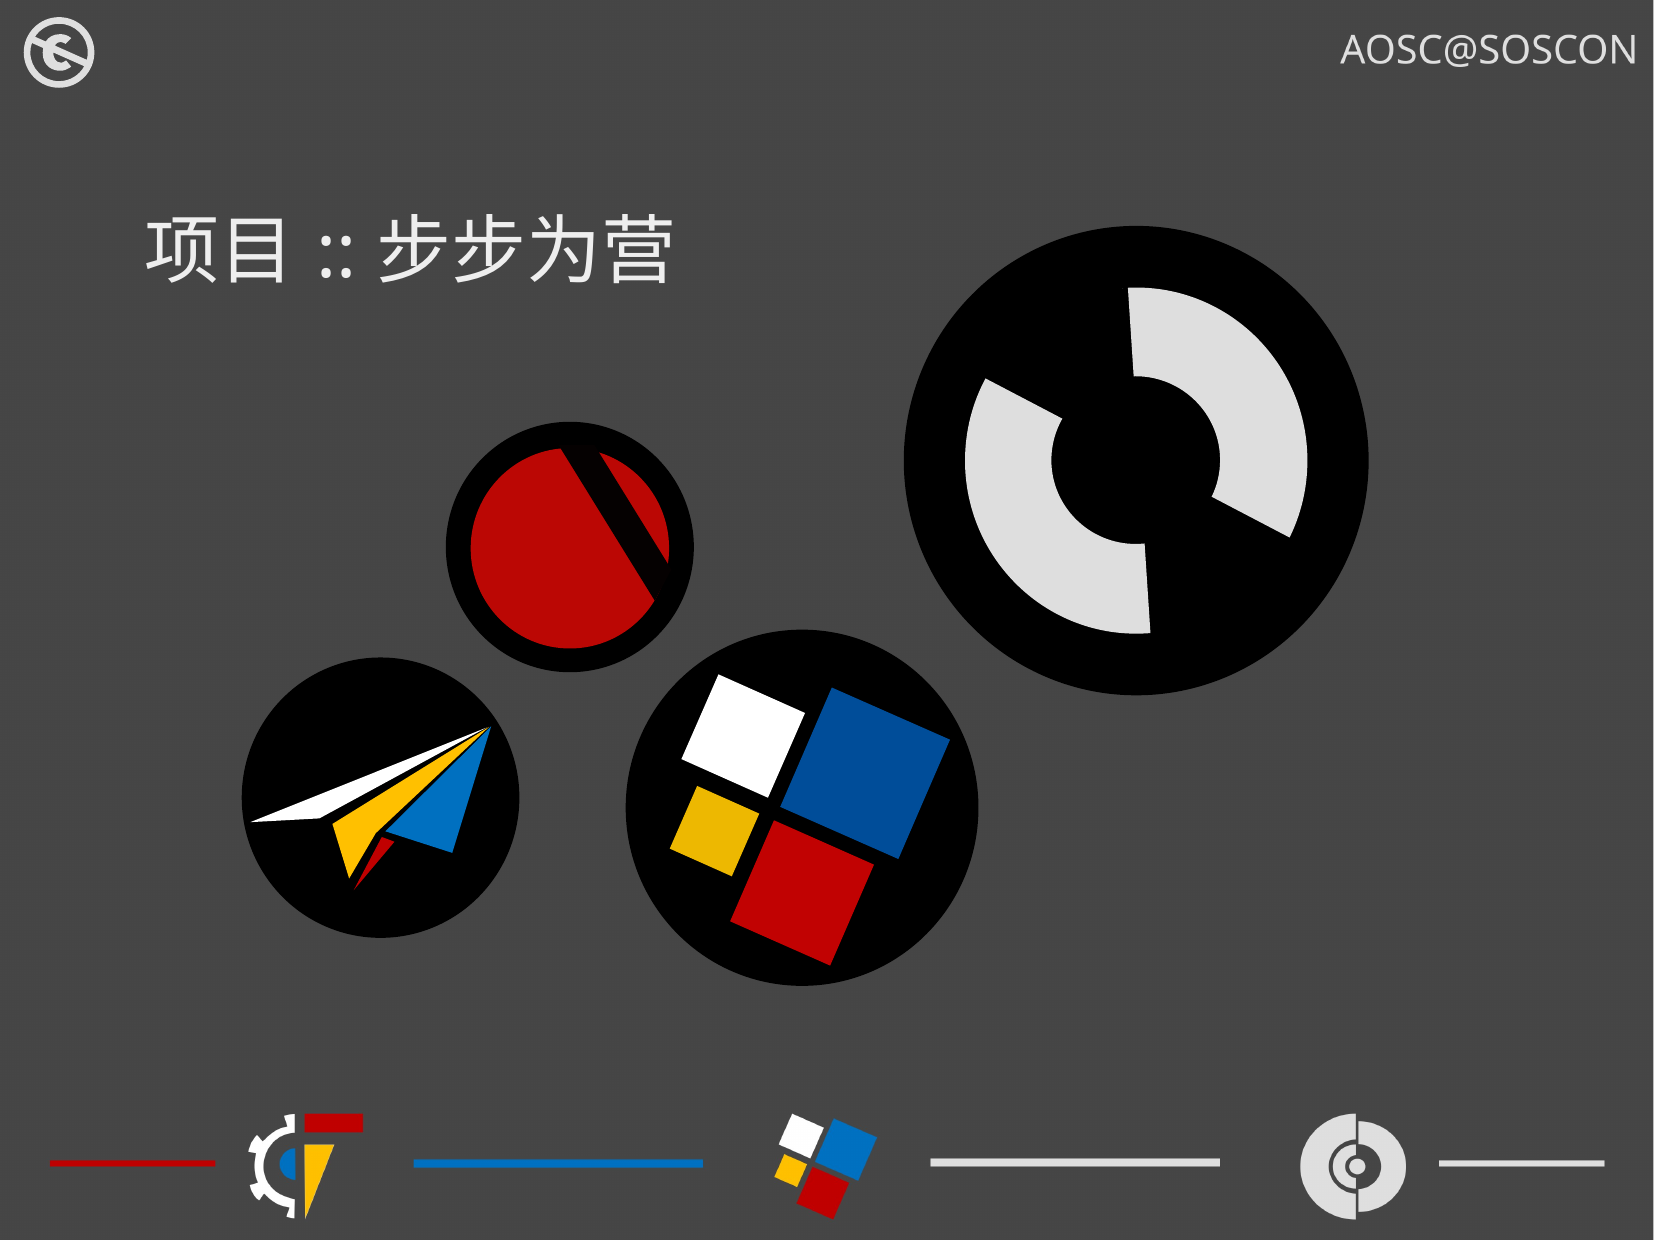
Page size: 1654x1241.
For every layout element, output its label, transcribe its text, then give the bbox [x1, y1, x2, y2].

text_box 项目::步步为营 [129, 183, 1536, 1028]
picture [0, 0, 1654, 1240]
